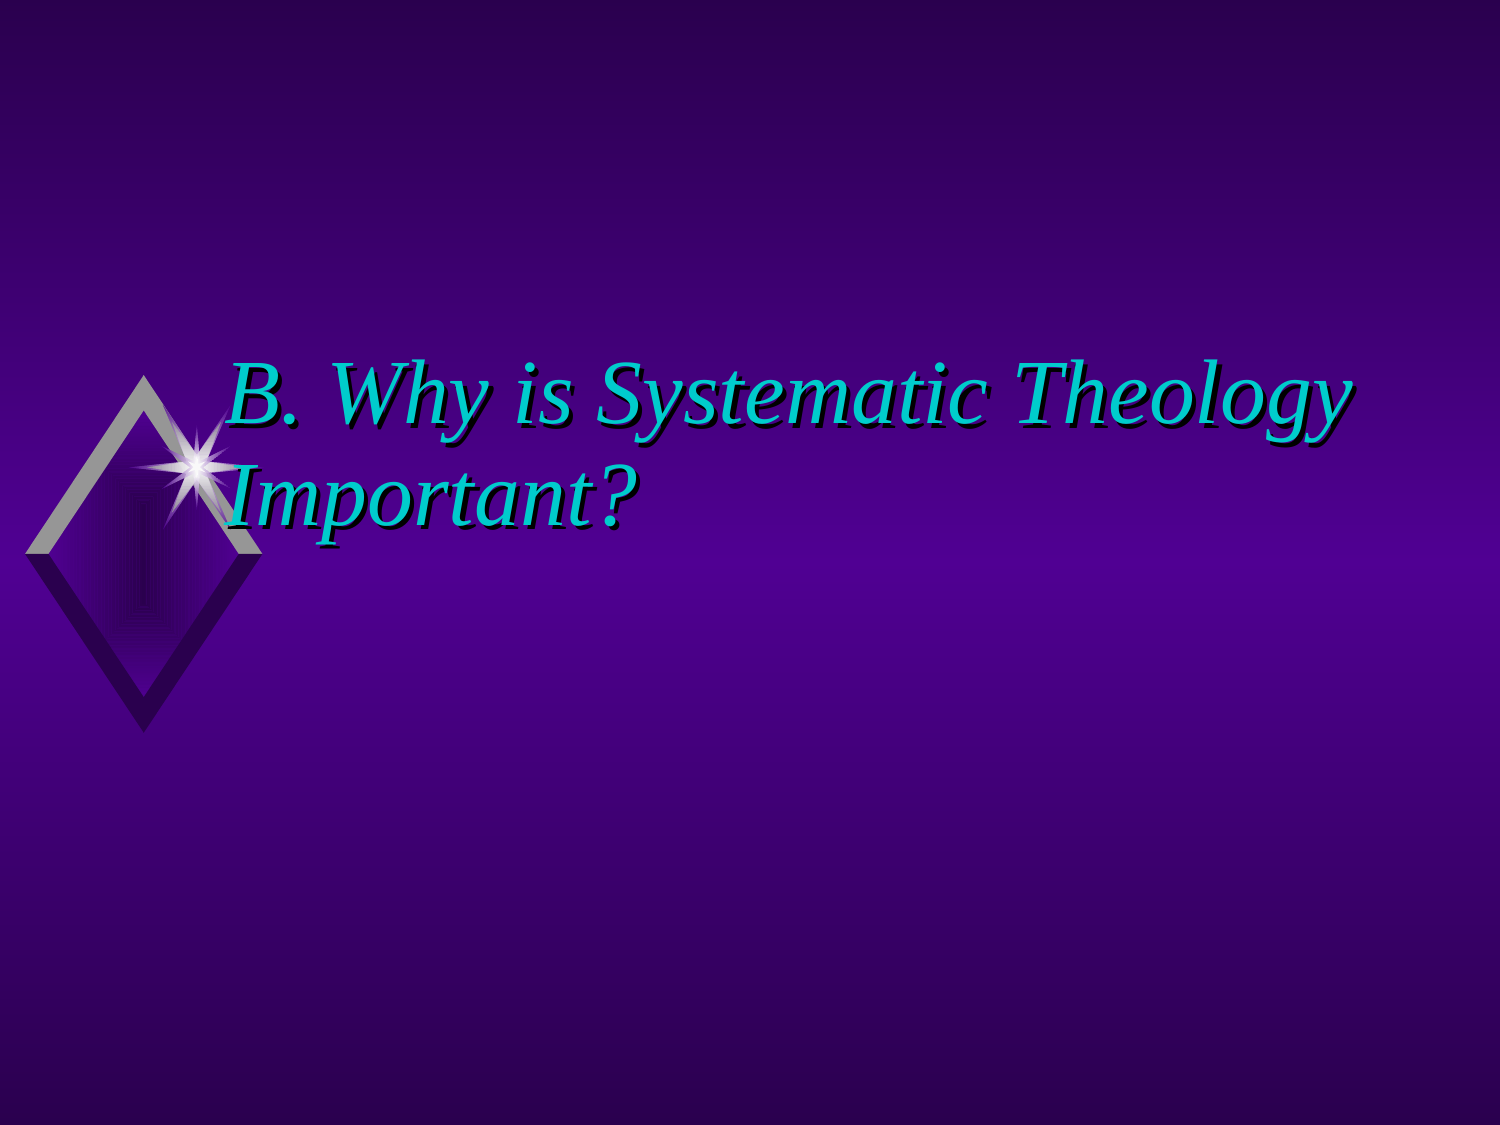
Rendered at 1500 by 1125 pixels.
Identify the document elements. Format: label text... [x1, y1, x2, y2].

title B. Why is Systematic Theology Important? [224, 342, 1500, 546]
